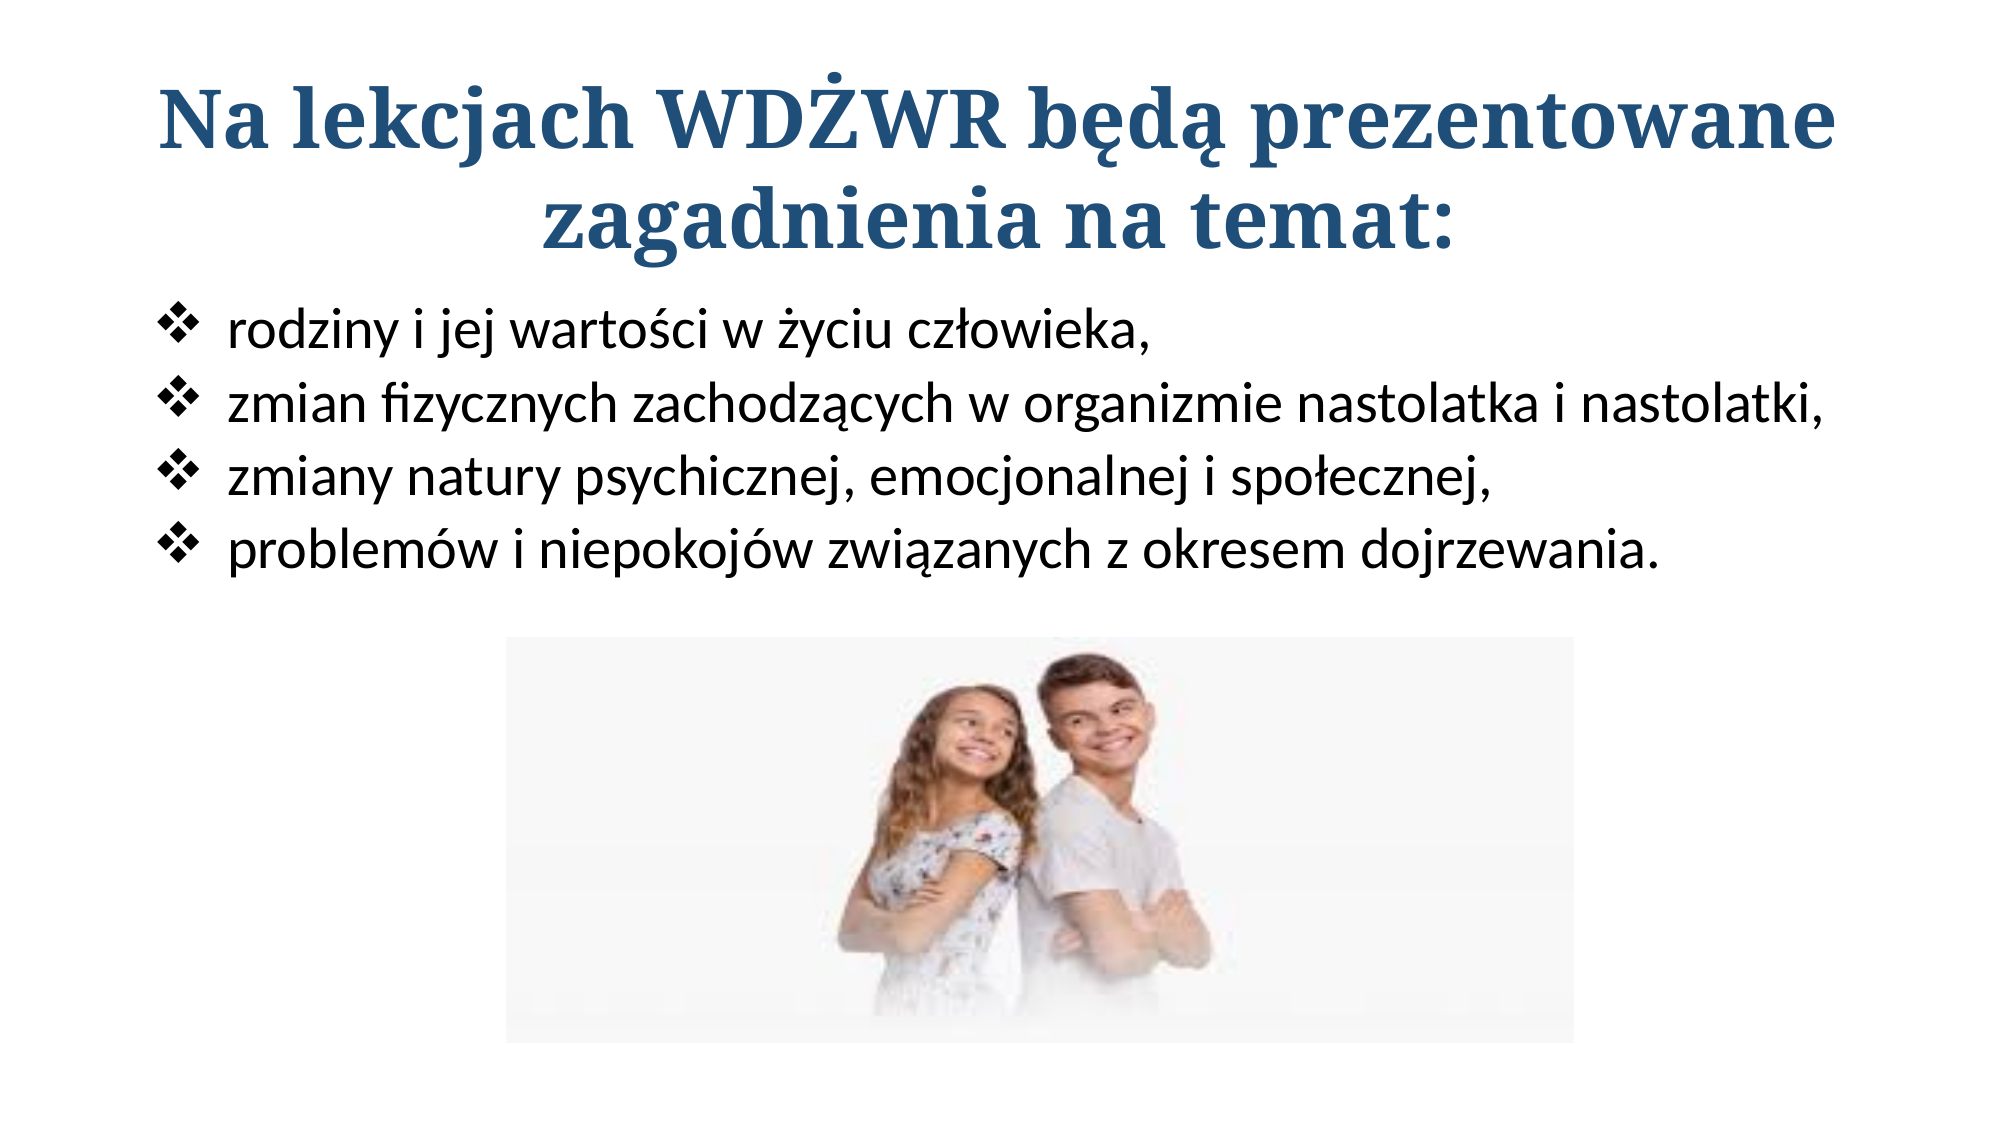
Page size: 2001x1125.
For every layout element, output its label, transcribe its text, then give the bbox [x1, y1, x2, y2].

text_box Na lekcjach WDŻWR będą prezentowane zagadnienia na temat: [137, 59, 1863, 278]
text_box rodziny i jej wartości w życiu człowieka, zmian fizycznych zachodzących w organizmie nastolatka i nastolatki, zmiany natury psychicznej, emocjonalnej i społecznej, problemów i niepokojów związanych z okresem dojrzewania. [137, 299, 1863, 1014]
picture [506, 637, 1574, 1043]
